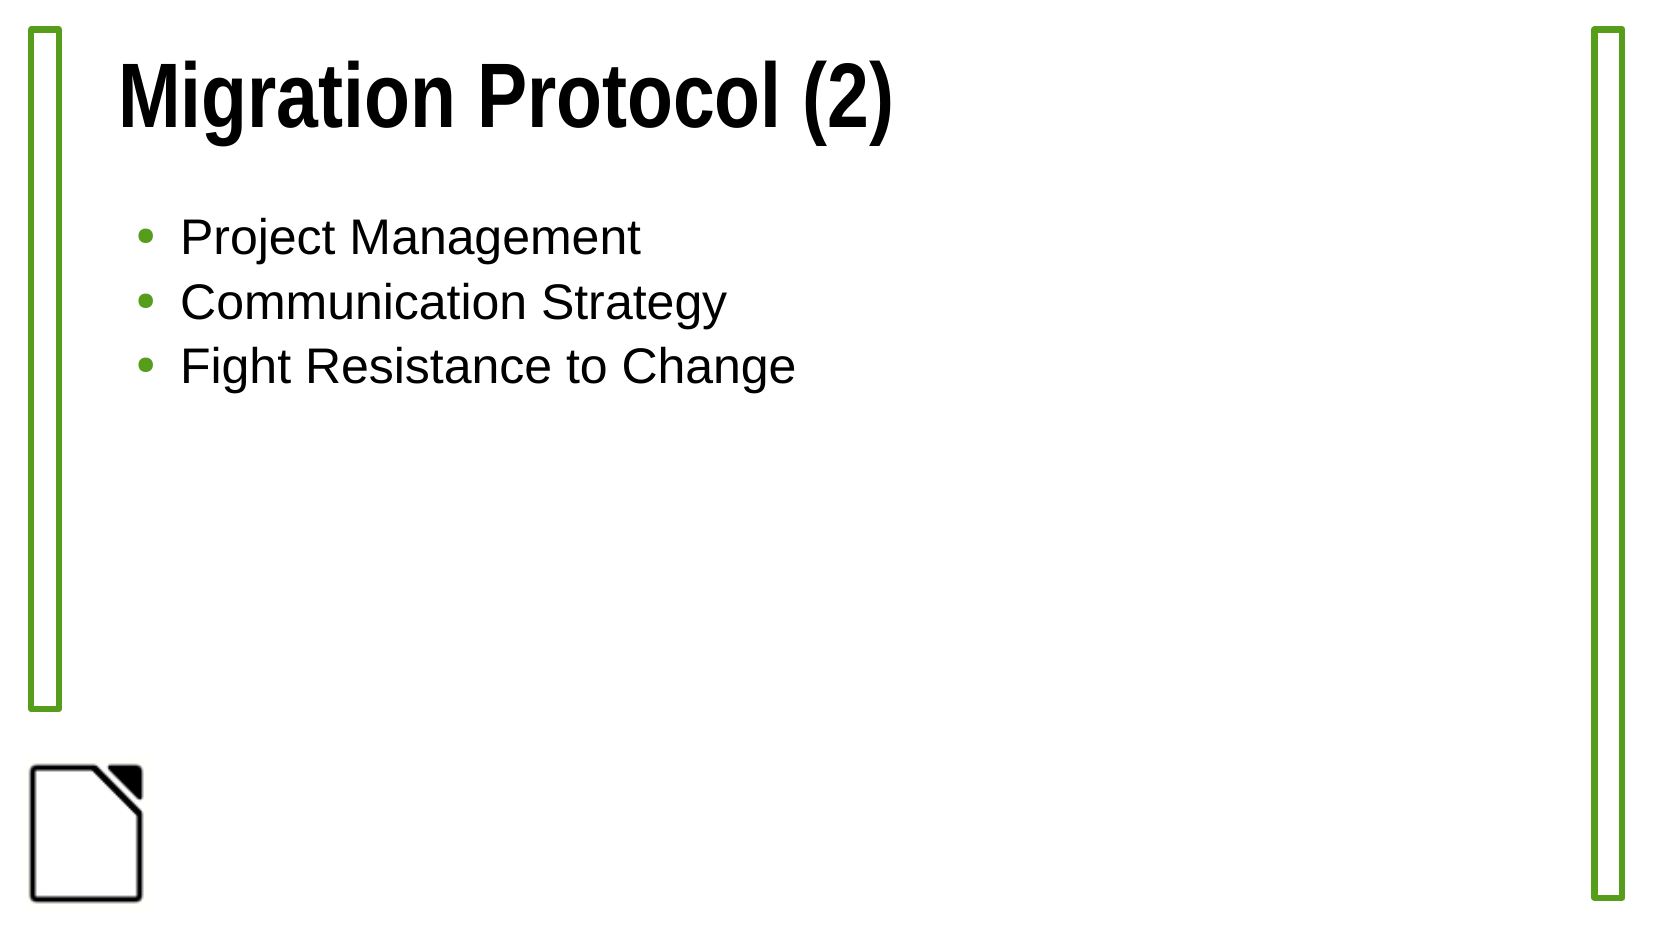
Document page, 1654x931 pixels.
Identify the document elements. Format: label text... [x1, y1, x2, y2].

list Project Management Communication Strategy Fight Resistance to Change [118, 209, 1536, 830]
title Migration Protocol (2) [118, 35, 1536, 154]
picture [9, 755, 166, 913]
